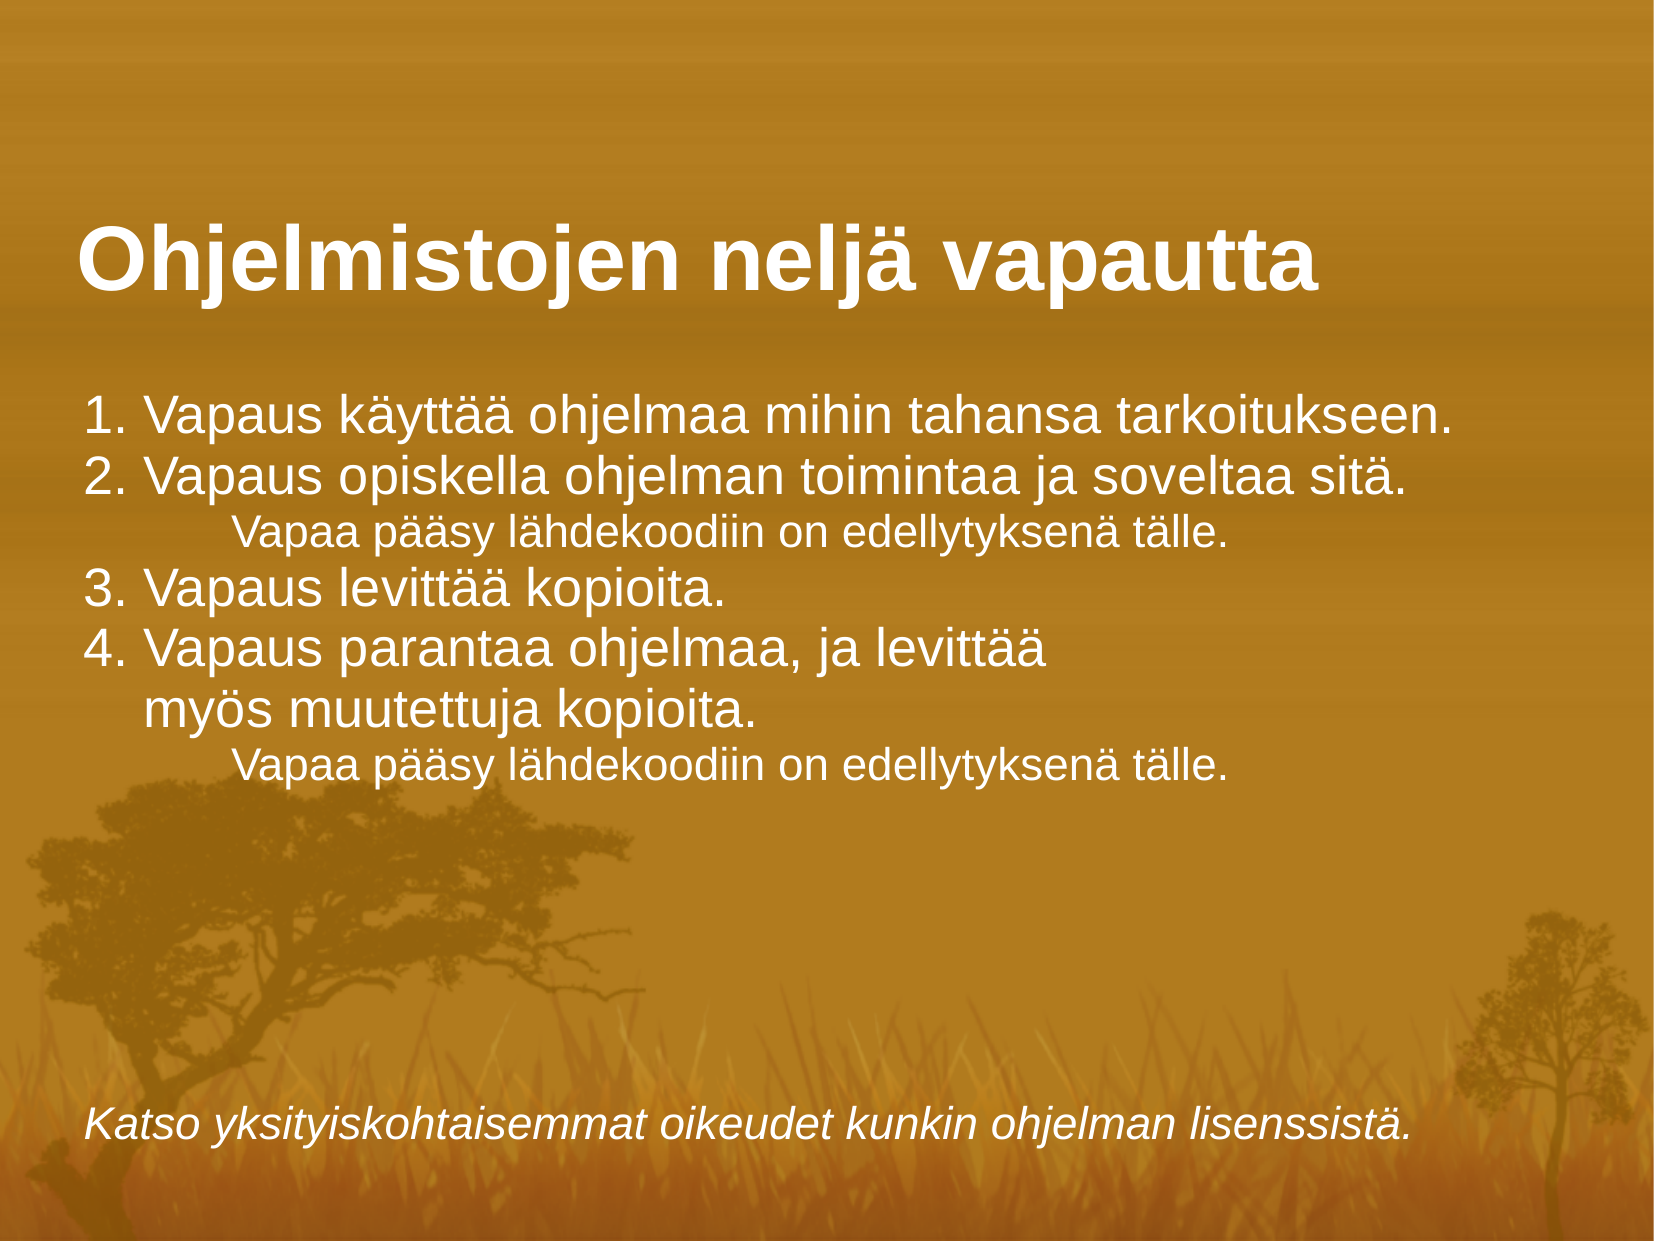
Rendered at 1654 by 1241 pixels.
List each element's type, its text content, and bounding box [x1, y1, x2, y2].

title Ohjelmistojen neljä vapautta [76, 162, 1565, 355]
picture [0, 0, 1654, 1241]
text_box 1. Vapaus käyttää ohjelmaa mihin tahansa tarkoitukseen. 2. Vapaus opiskella ohjelman toimintaa ja soveltaa sitä. Vapaa pääsy lähdekoodiin on edellytyksenä tälle. 3. Vapaus levittää kopioita. 4. Vapaus parantaa ohjelmaa, ja levittää myös muutettuja kopioita. Vapaa pääsy lähdekoodiin on edellytyksenä tälle. Katso yksityiskohtaisemmat oikeudet kunkin ohjelman lisenssistä. [68, 317, 1536, 1153]
